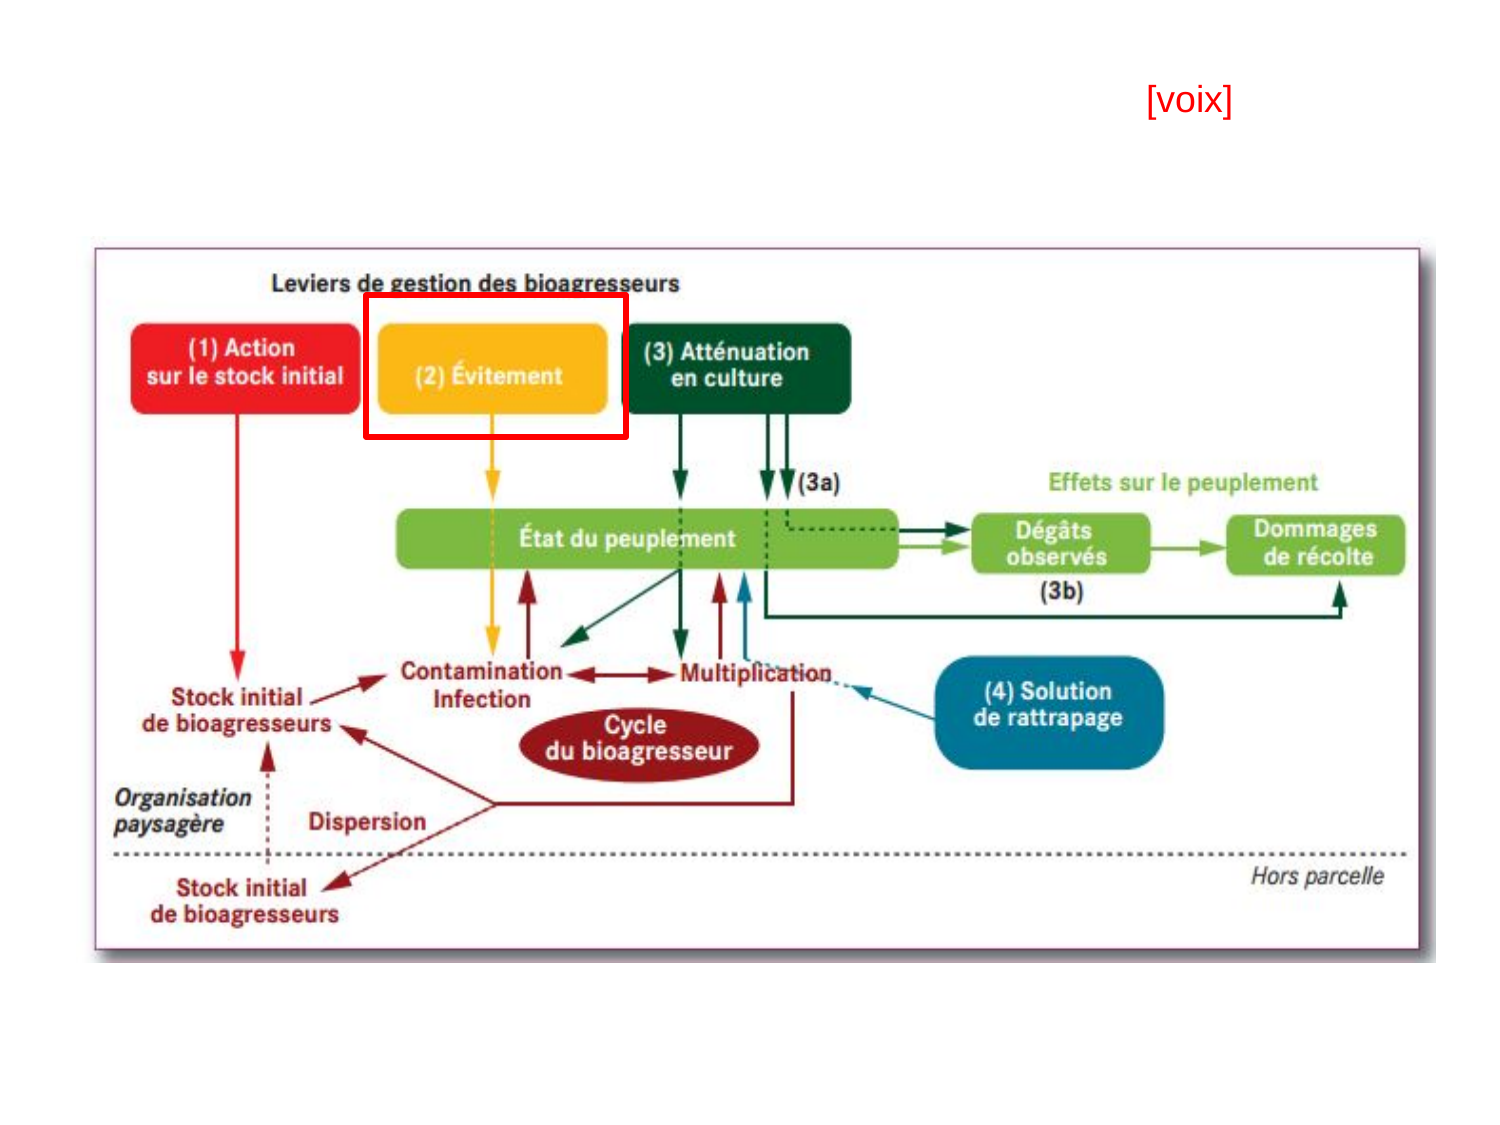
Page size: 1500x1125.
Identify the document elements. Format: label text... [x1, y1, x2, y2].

text_box [voix] [1131, 70, 1252, 128]
picture [76, 236, 1436, 963]
